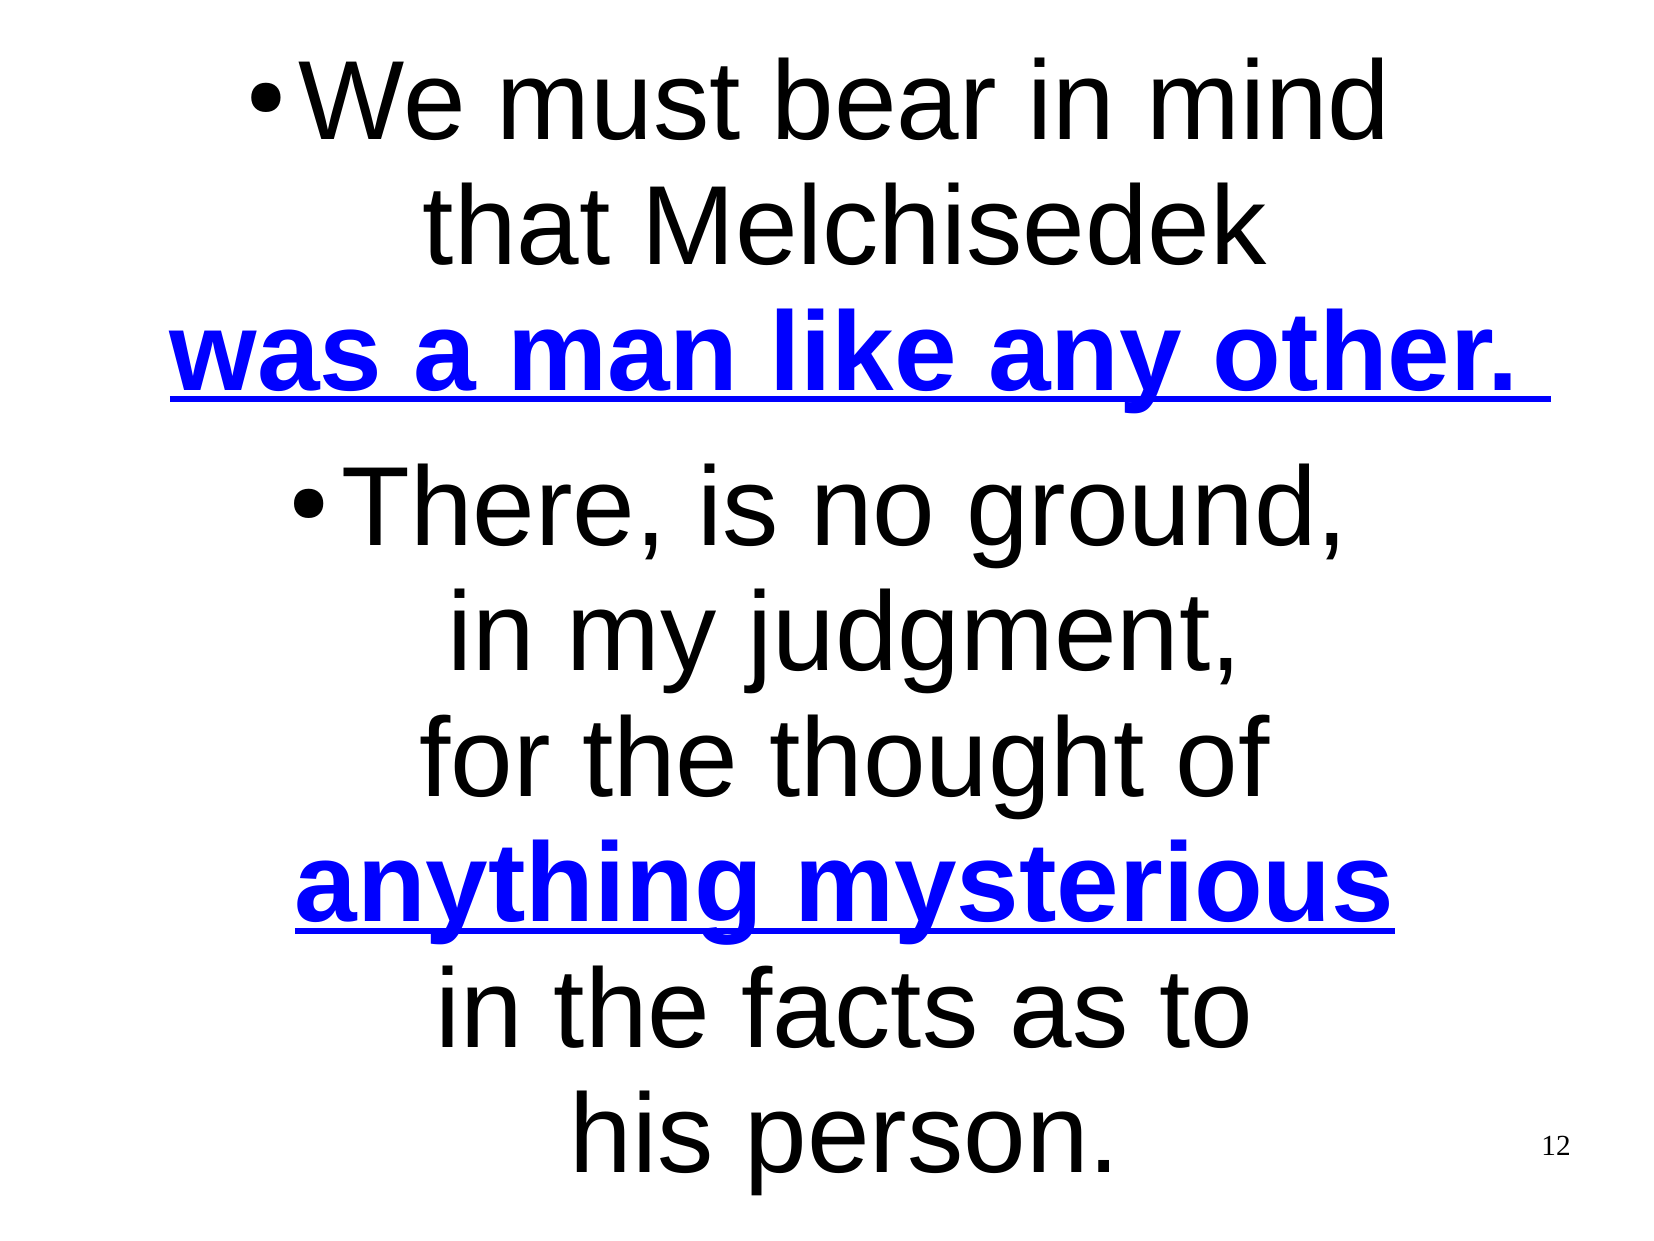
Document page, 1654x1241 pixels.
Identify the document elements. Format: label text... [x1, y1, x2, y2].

list We must bear in mind that Melchisedek was a man like any other. There, is no ground, in my judgment, for the thought of anything mysterious in the facts as to his person. [37, 37, 1613, 1201]
